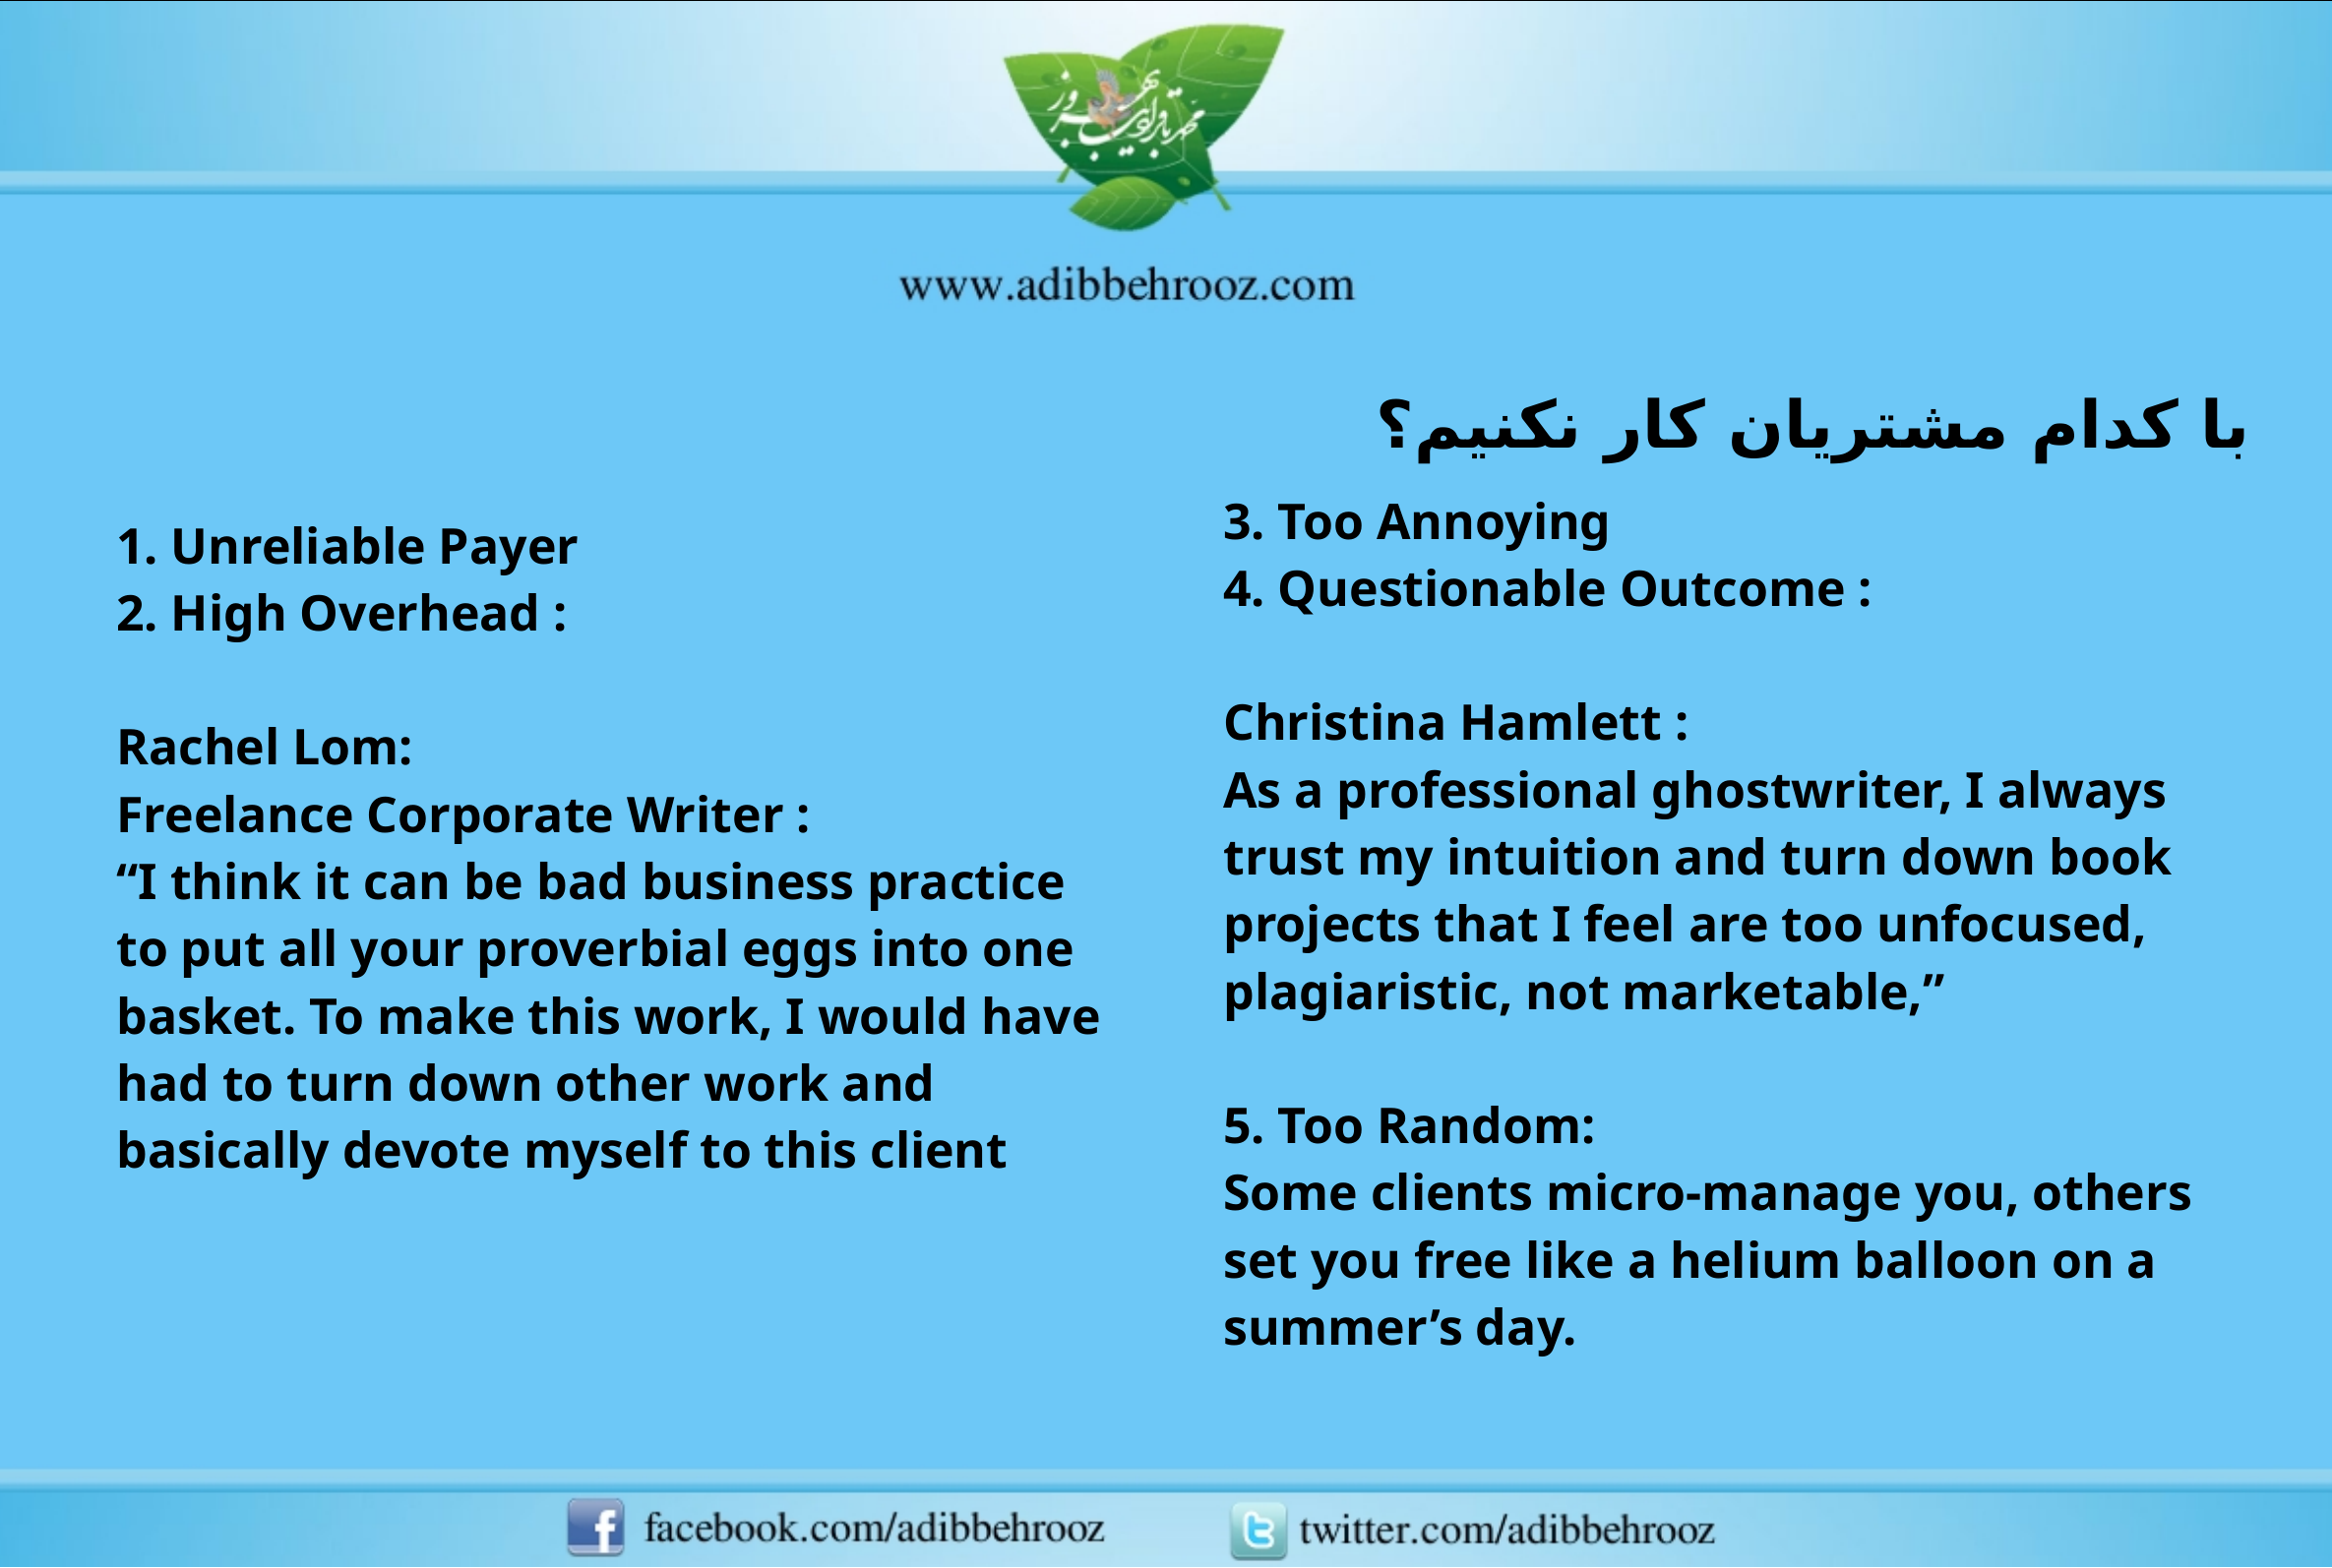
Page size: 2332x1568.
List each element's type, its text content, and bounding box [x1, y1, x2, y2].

text_box 1. Unreliable Payer 2. High Overhead : Rachel Lom: Freelance Corporate Writer : “I think it can be bad business practice to put all your proverbial eggs into one basket. To make this work, I would have had to turn down other work and basically devote myself to this client [116, 366, 1108, 1402]
text_box با کدام مشتریان کار نکنیم؟ [1259, 295, 2251, 556]
picture [0, 0, 2332, 1567]
text_box 3. Too Annoying 4. Questionable Outcome : Christina Hamlett : As a professional ghostwriter, I always trust my intuition and turn down book projects that I feel are too unfocused, plagiaristic, not marketable,” 5. Too Random: Some clients micro-manage you, others set you free like a helium balloon on a summer’s day. [1223, 516, 2215, 1404]
